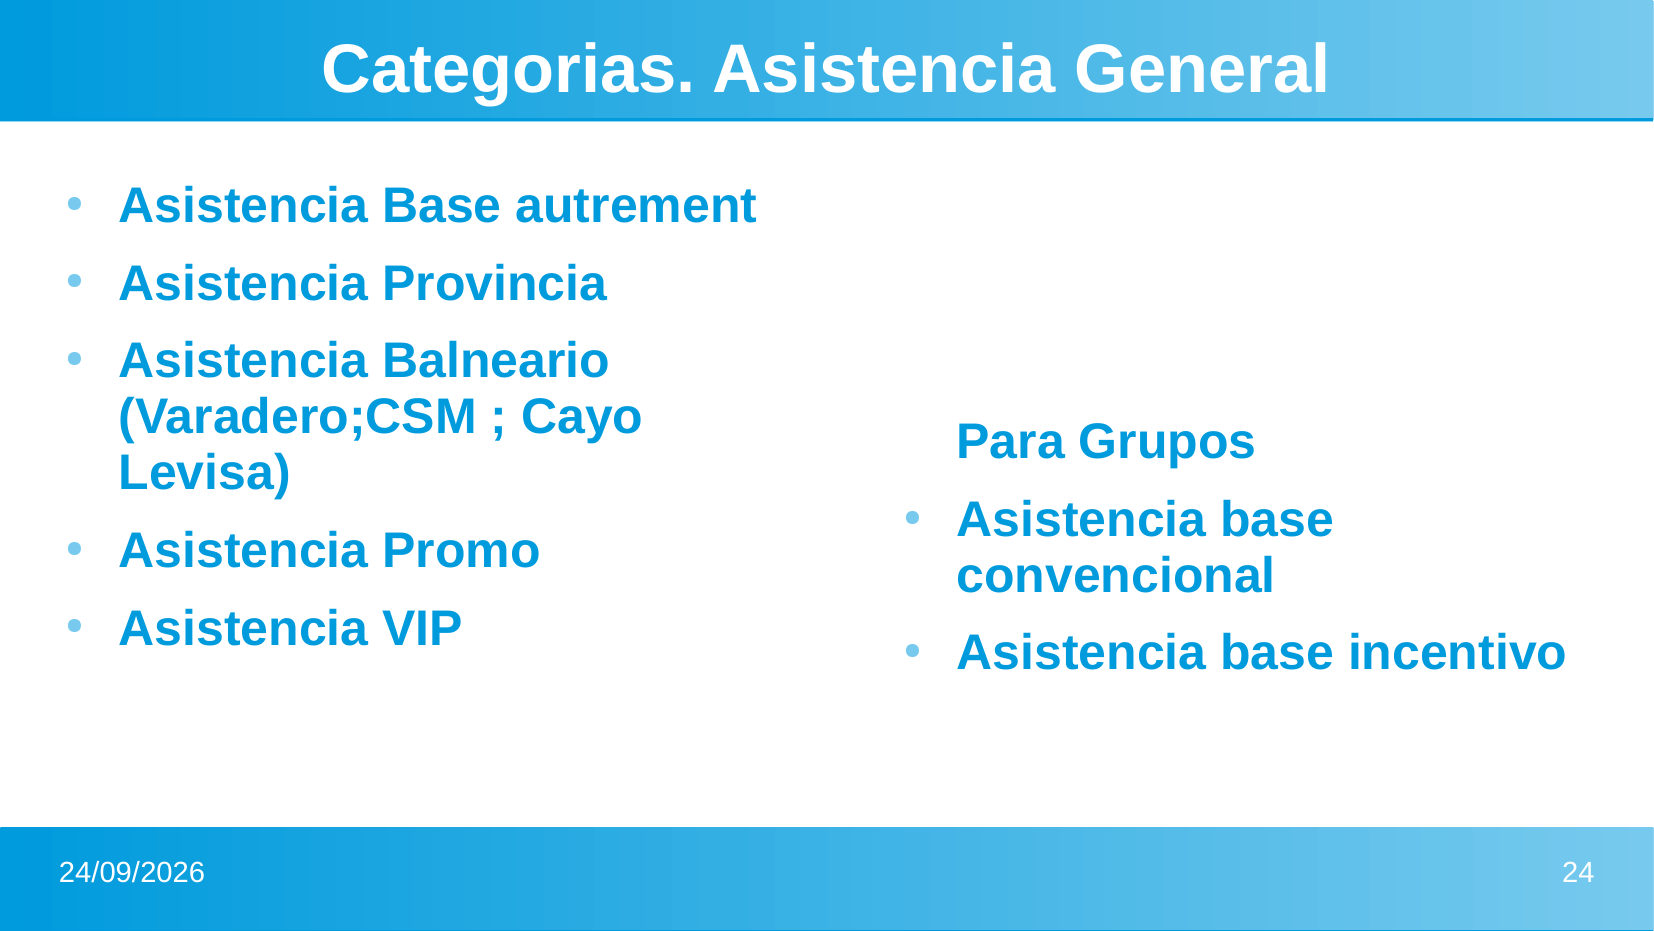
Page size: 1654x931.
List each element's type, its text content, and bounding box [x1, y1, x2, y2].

list Asistencia Base autrement Asistencia Provincia Asistencia Balneario (Varadero;CSM ; Cayo Levisa) Asistencia Promo Asistencia VIP [47, 177, 798, 768]
list Para Grupos Asistencia base convencional Asistencia base incentivo [885, 413, 1635, 680]
title Categorias. Asistencia General [58, 29, 1595, 108]
